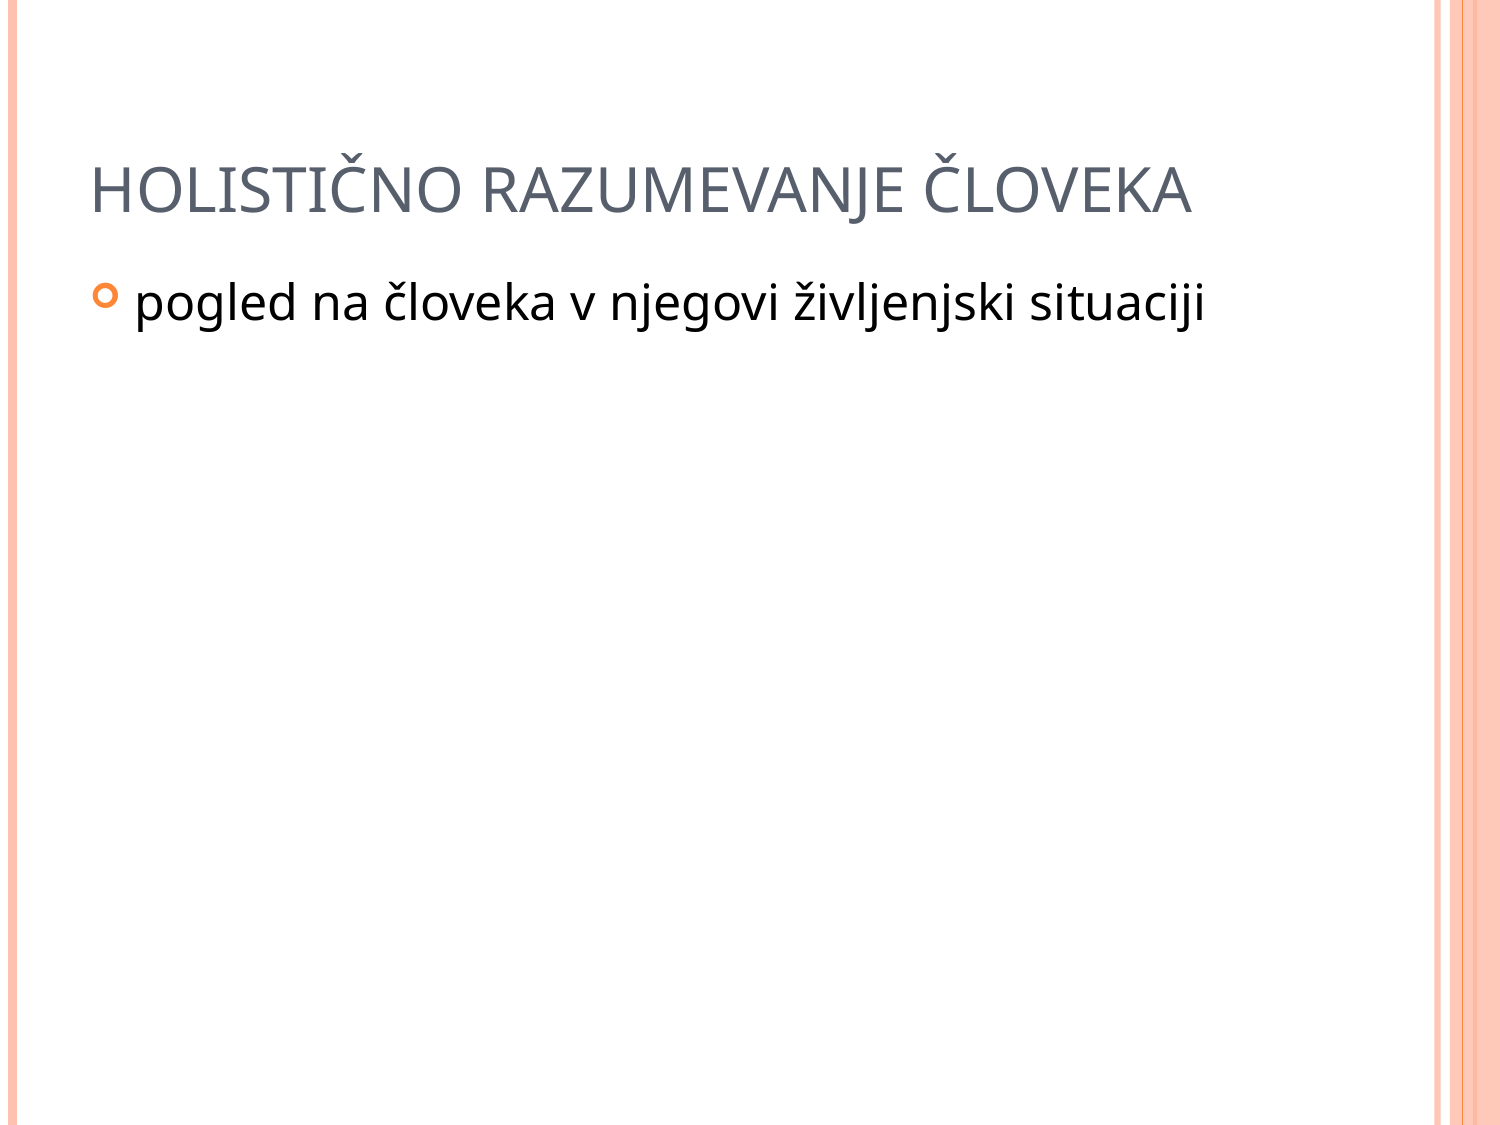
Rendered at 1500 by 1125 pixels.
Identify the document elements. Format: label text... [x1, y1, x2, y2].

list pogled na človeka v njegovi življenjski situaciji [75, 262, 1300, 1062]
title HOLISTIČNO RAZUMEVANJE ČLOVEKA [75, 45, 1300, 233]
